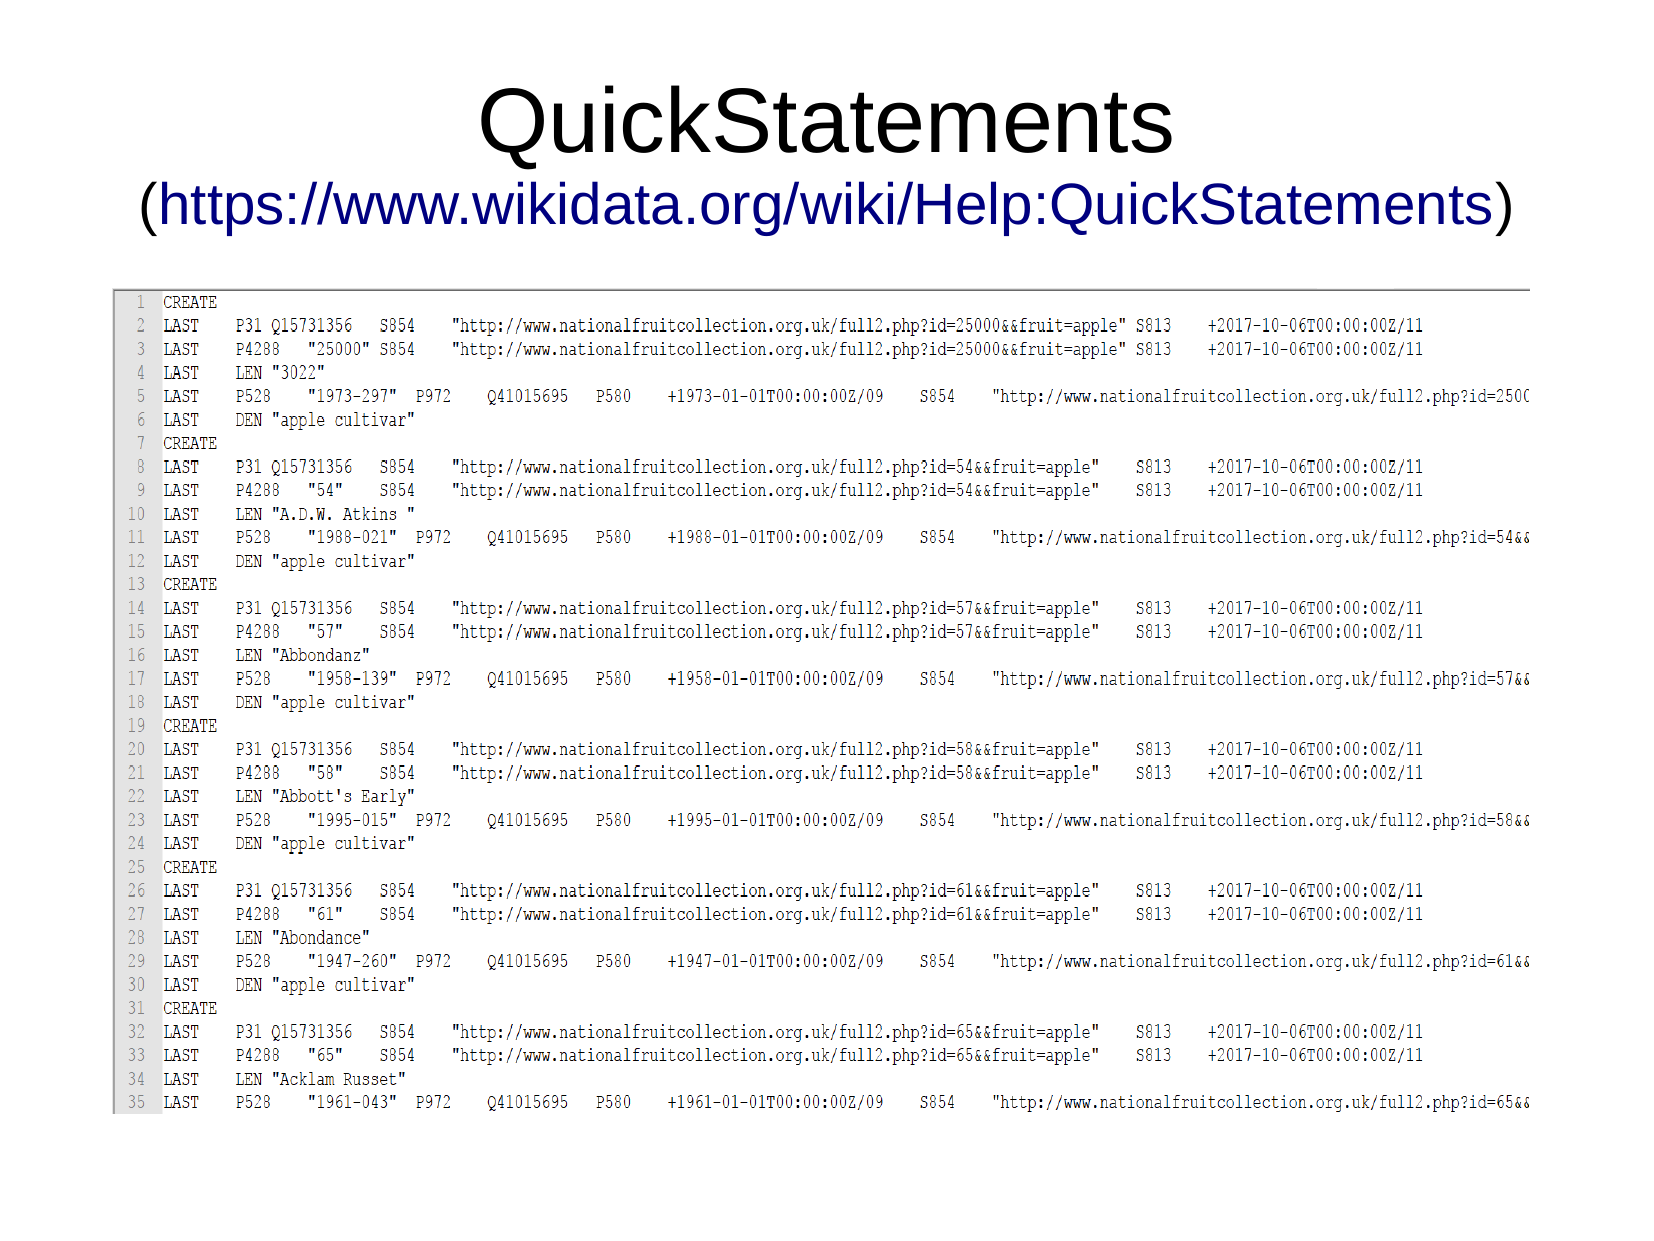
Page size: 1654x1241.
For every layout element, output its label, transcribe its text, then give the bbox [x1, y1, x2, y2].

picture [111, 288, 1530, 1114]
title QuickStatements (https://www.wikidata.org/wiki/Help:QuickStatements) [82, 49, 1571, 257]
